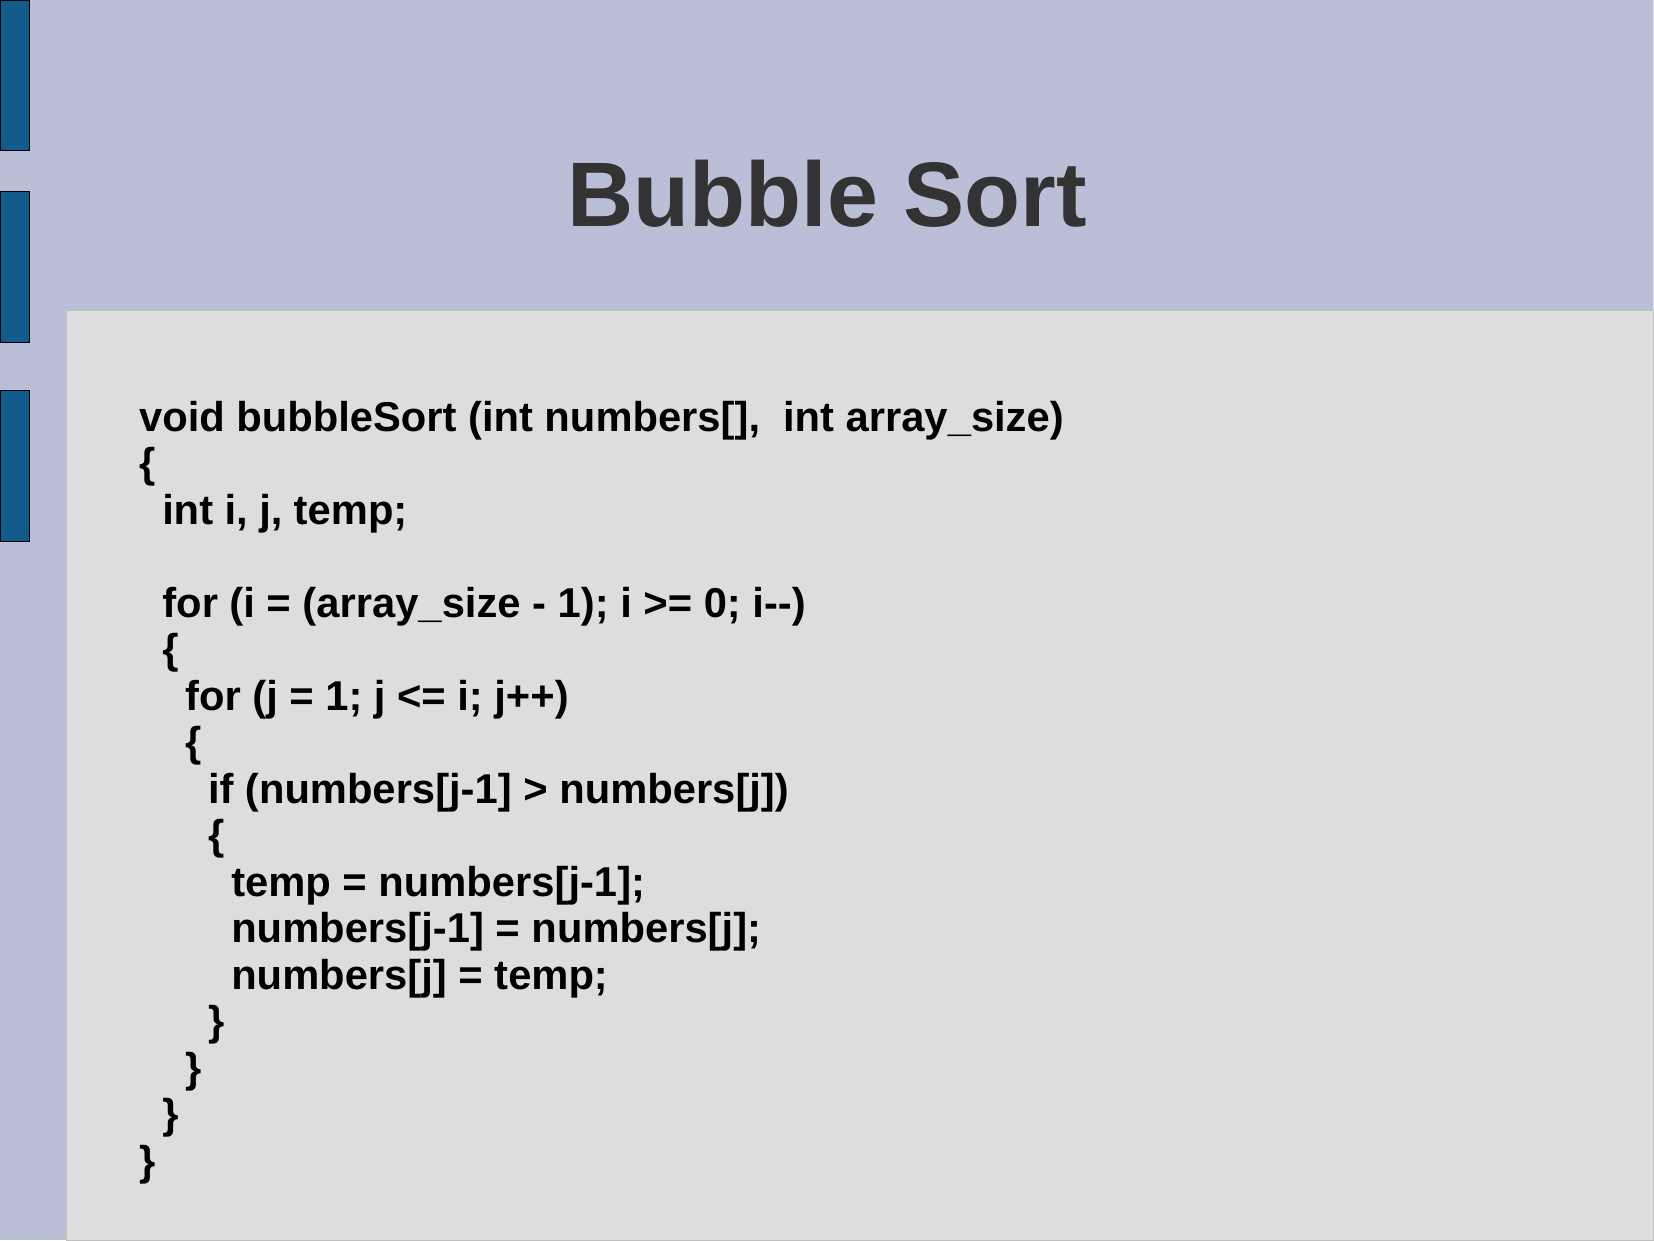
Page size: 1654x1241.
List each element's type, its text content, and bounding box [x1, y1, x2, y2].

list void bubbleSort (int numbers[], int array_size) { int i, j, temp; for (i = (array_size - 1); i >= 0; i--) { for (j = 1; j <= i; j++) { if (numbers[j-1] > numbers[j]) { temp = numbers[j-1]; numbers[j-1] = numbers[j]; numbers[j] = temp; } } } } [121, 344, 1534, 1184]
title Bubble Sort [121, 91, 1534, 299]
